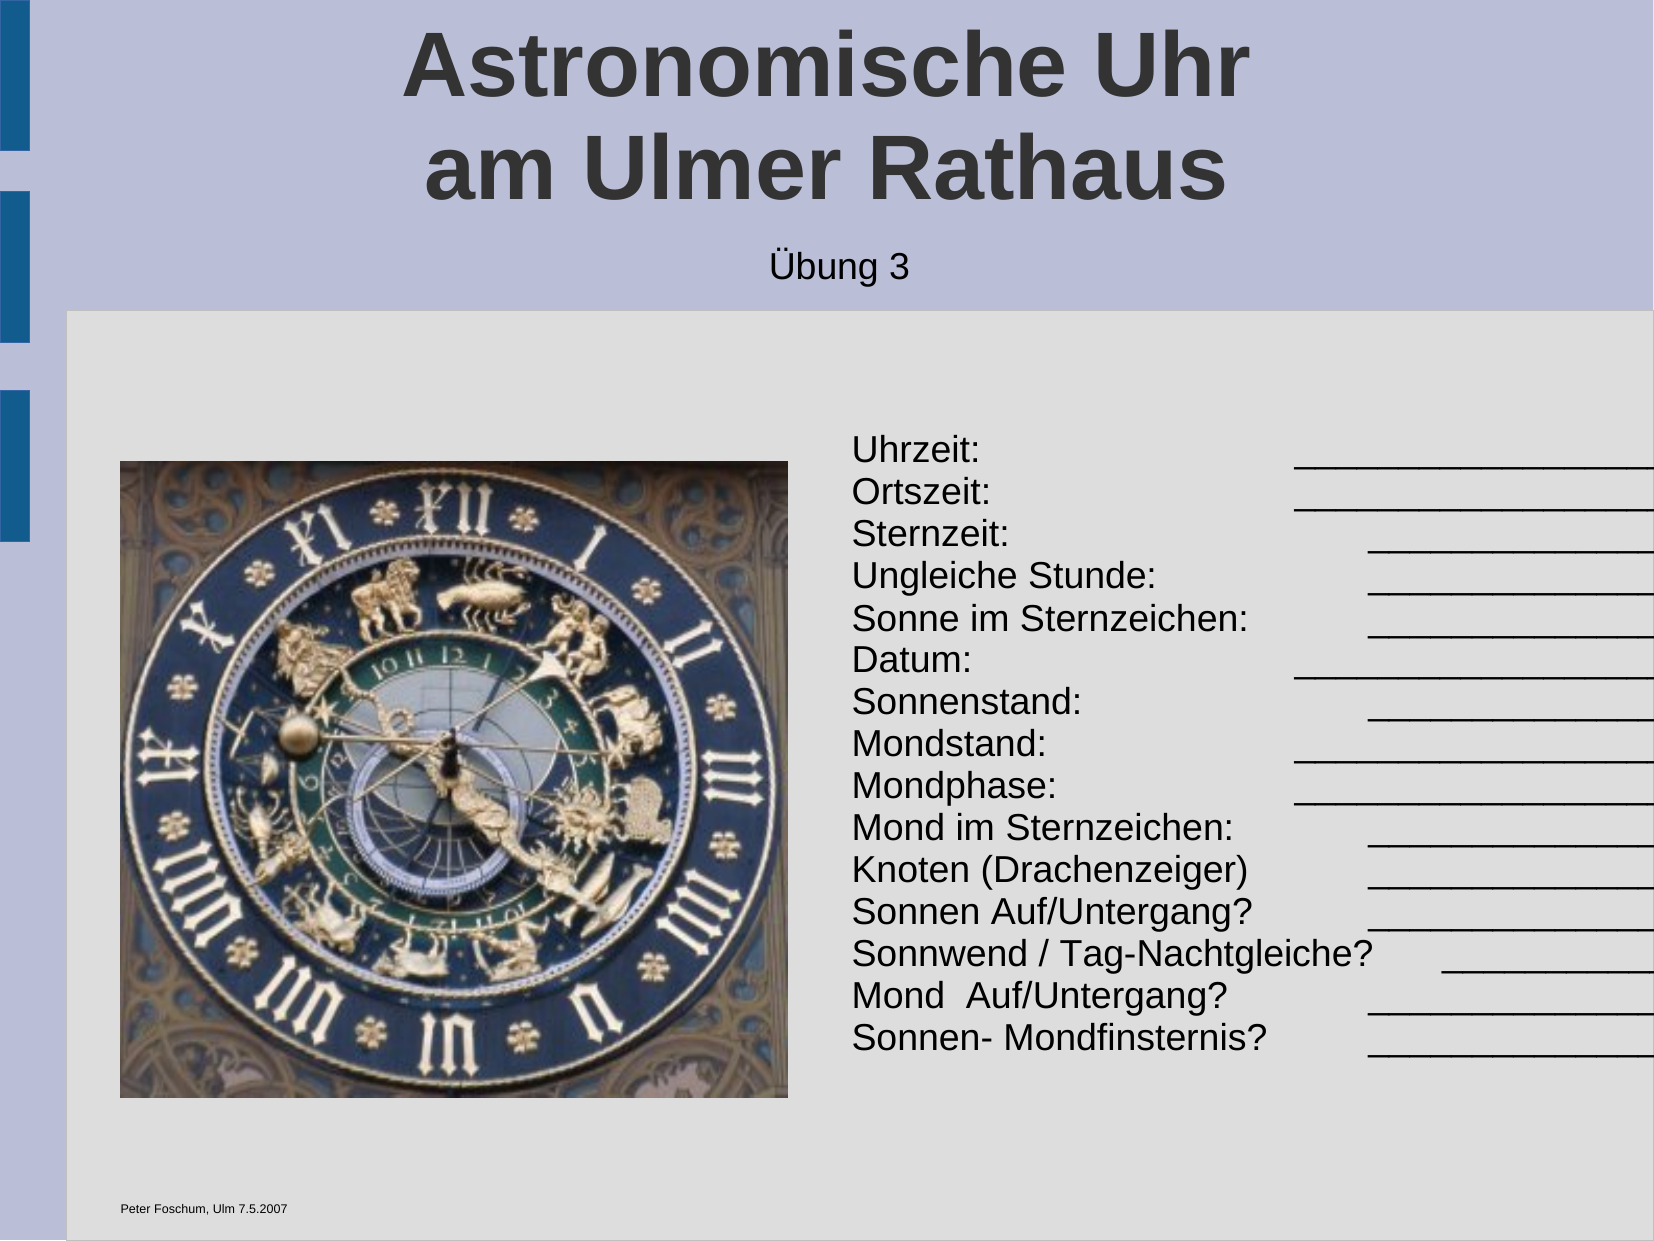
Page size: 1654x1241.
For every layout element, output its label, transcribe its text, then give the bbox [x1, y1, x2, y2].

text_box Uhrzeit: __________________ Ortszeit: __________________ Sternzeit: __________________ Ungleiche Stunde: __________________ Sonne im Sternzeichen: __________________ Datum: __________________ Sonnenstand: __________________ Mondstand: __________________ Mondphase: __________________ Mond im Sternzeichen: __________________ Knoten (Drachenzeiger) __________________ Sonnen Auf/Untergang? __________________ Sonnwend / Tag-Nachtgleiche? __________________ Mond Auf/Untergang? __________________ Sonnen- Mondfinsternis? __________________ [836, 421, 1616, 1138]
text_box Peter Foschum, Ulm 7.5.2007 [105, 1194, 272, 1226]
title Astronomische Uhr am Ulmer Rathaus [347, 0, 1306, 234]
text_box Übung 3 [754, 238, 900, 301]
picture [120, 461, 788, 1099]
